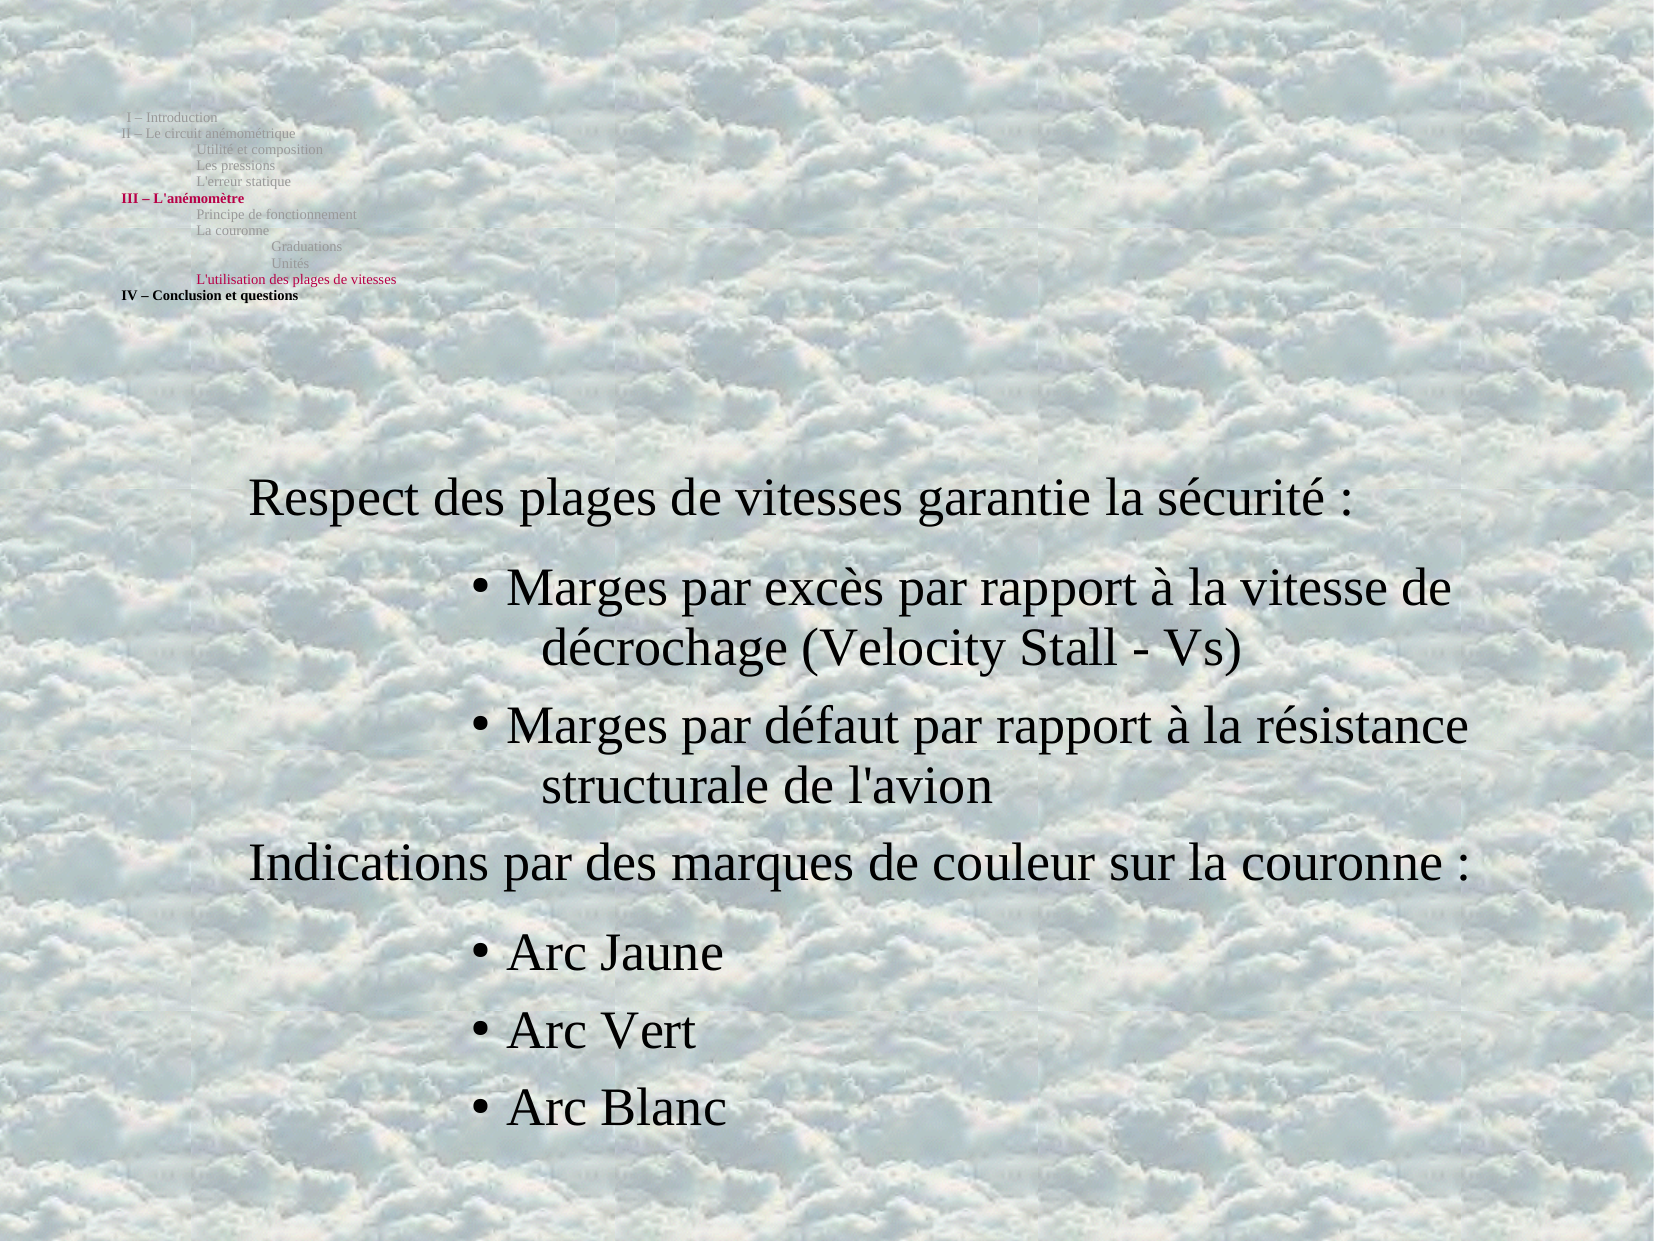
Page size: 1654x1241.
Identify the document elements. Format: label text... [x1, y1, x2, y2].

picture [0, 0, 1654, 1241]
title I – Introduction II – Le circuit anémométrique Utilité et composition Les pressions L'erreur statique III – L'anémomètre Principe de fonctionnement La couronne Graduations Unités L'utilisation des plages de vitesses IV – Conclusion et questions [121, 102, 1534, 310]
list Respect des plages de vitesses garantie la sécurité : Marges par excès par rapport à la vitesse de décrochage (Velocity Stall - Vs) Marges par défaut par rapport à la résistance structurale de l'avion Indications par des marques de couleur sur la couronne : Arc Jaune Arc Vert Arc Blanc [116, 378, 1514, 1227]
